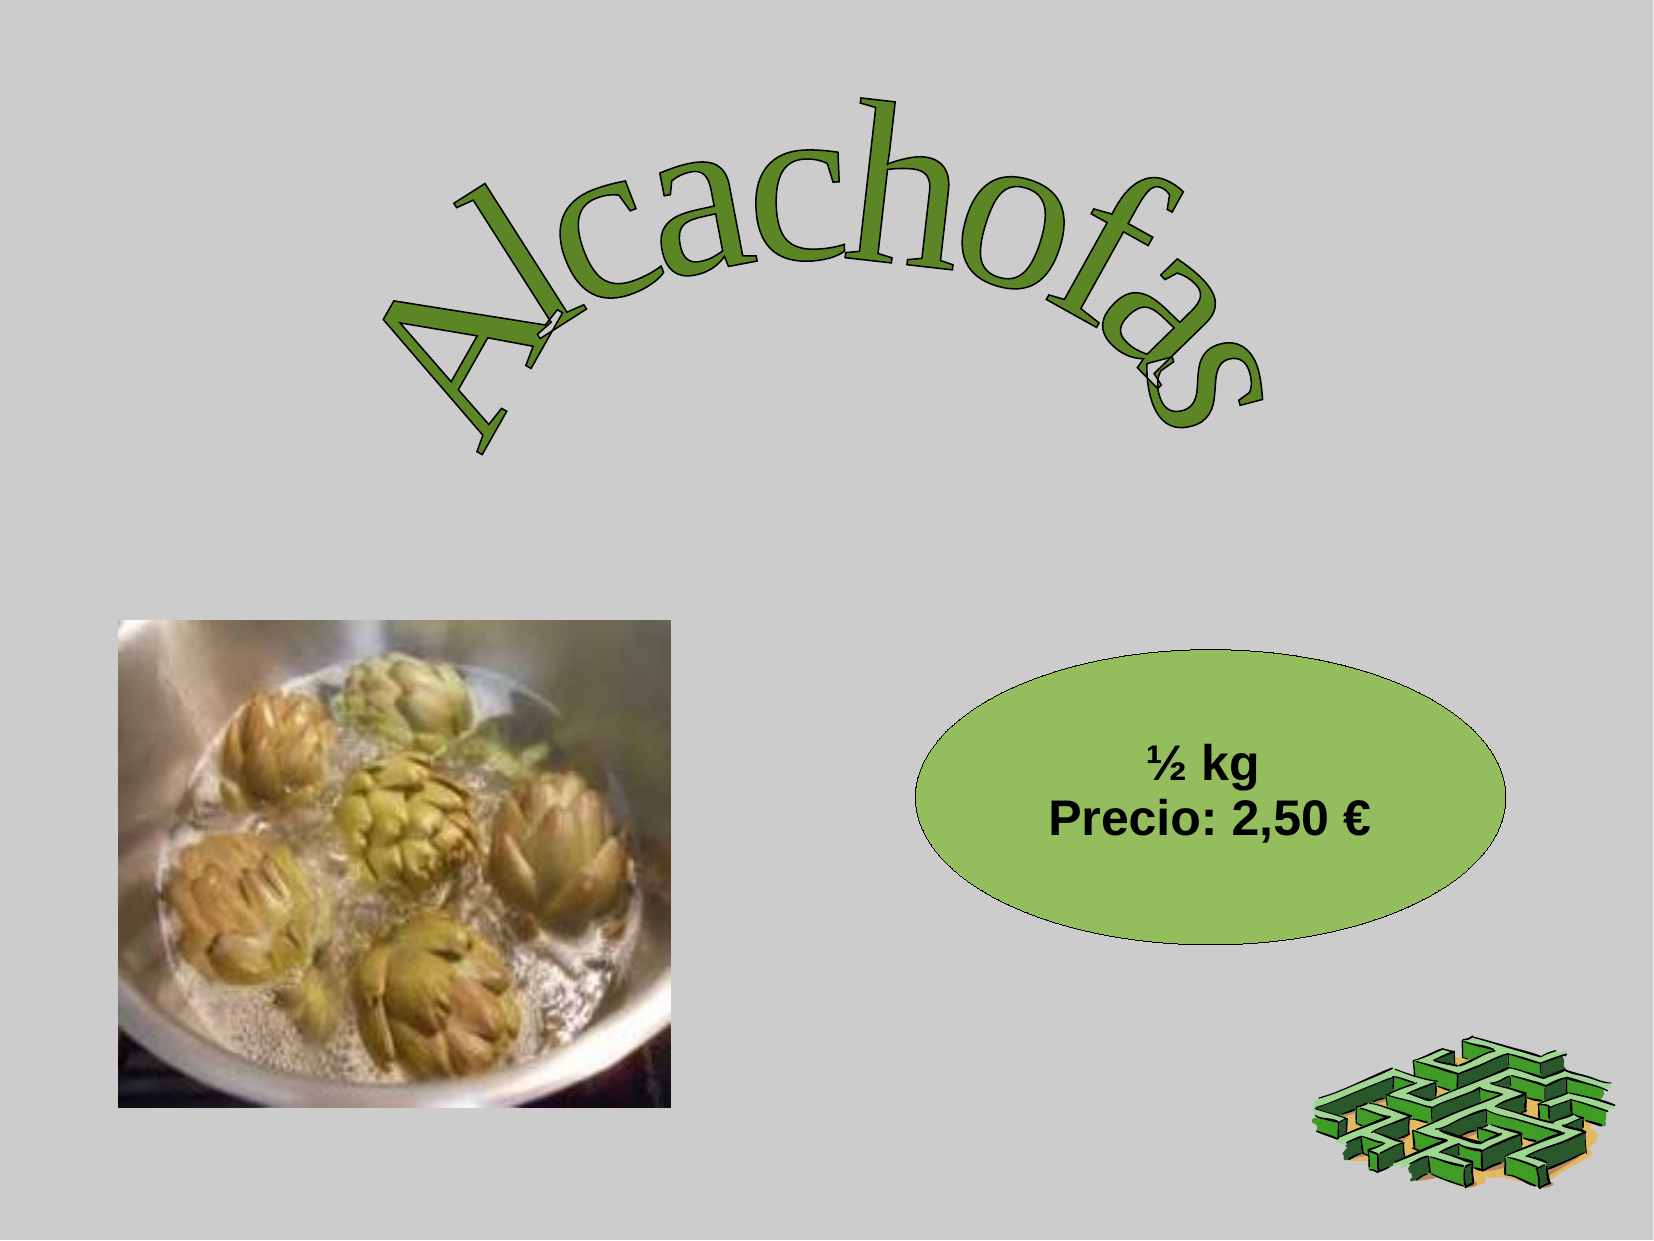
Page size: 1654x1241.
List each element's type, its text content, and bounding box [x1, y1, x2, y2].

text_box Alcachofas [755, 97, 953, 270]
text_box Alcachofas [1102, 258, 1263, 428]
picture [118, 620, 671, 1108]
text_box ½ kg Precio: 2,50 € [1033, 727, 1386, 857]
text_box Alcachofas [659, 161, 758, 276]
text_box [915, 649, 1506, 945]
text_box Alcachofas [1046, 177, 1184, 328]
text_box Alcachofas [962, 176, 1065, 289]
text_box Alcachofas [383, 183, 587, 455]
text_box Alcachofas [560, 181, 664, 299]
